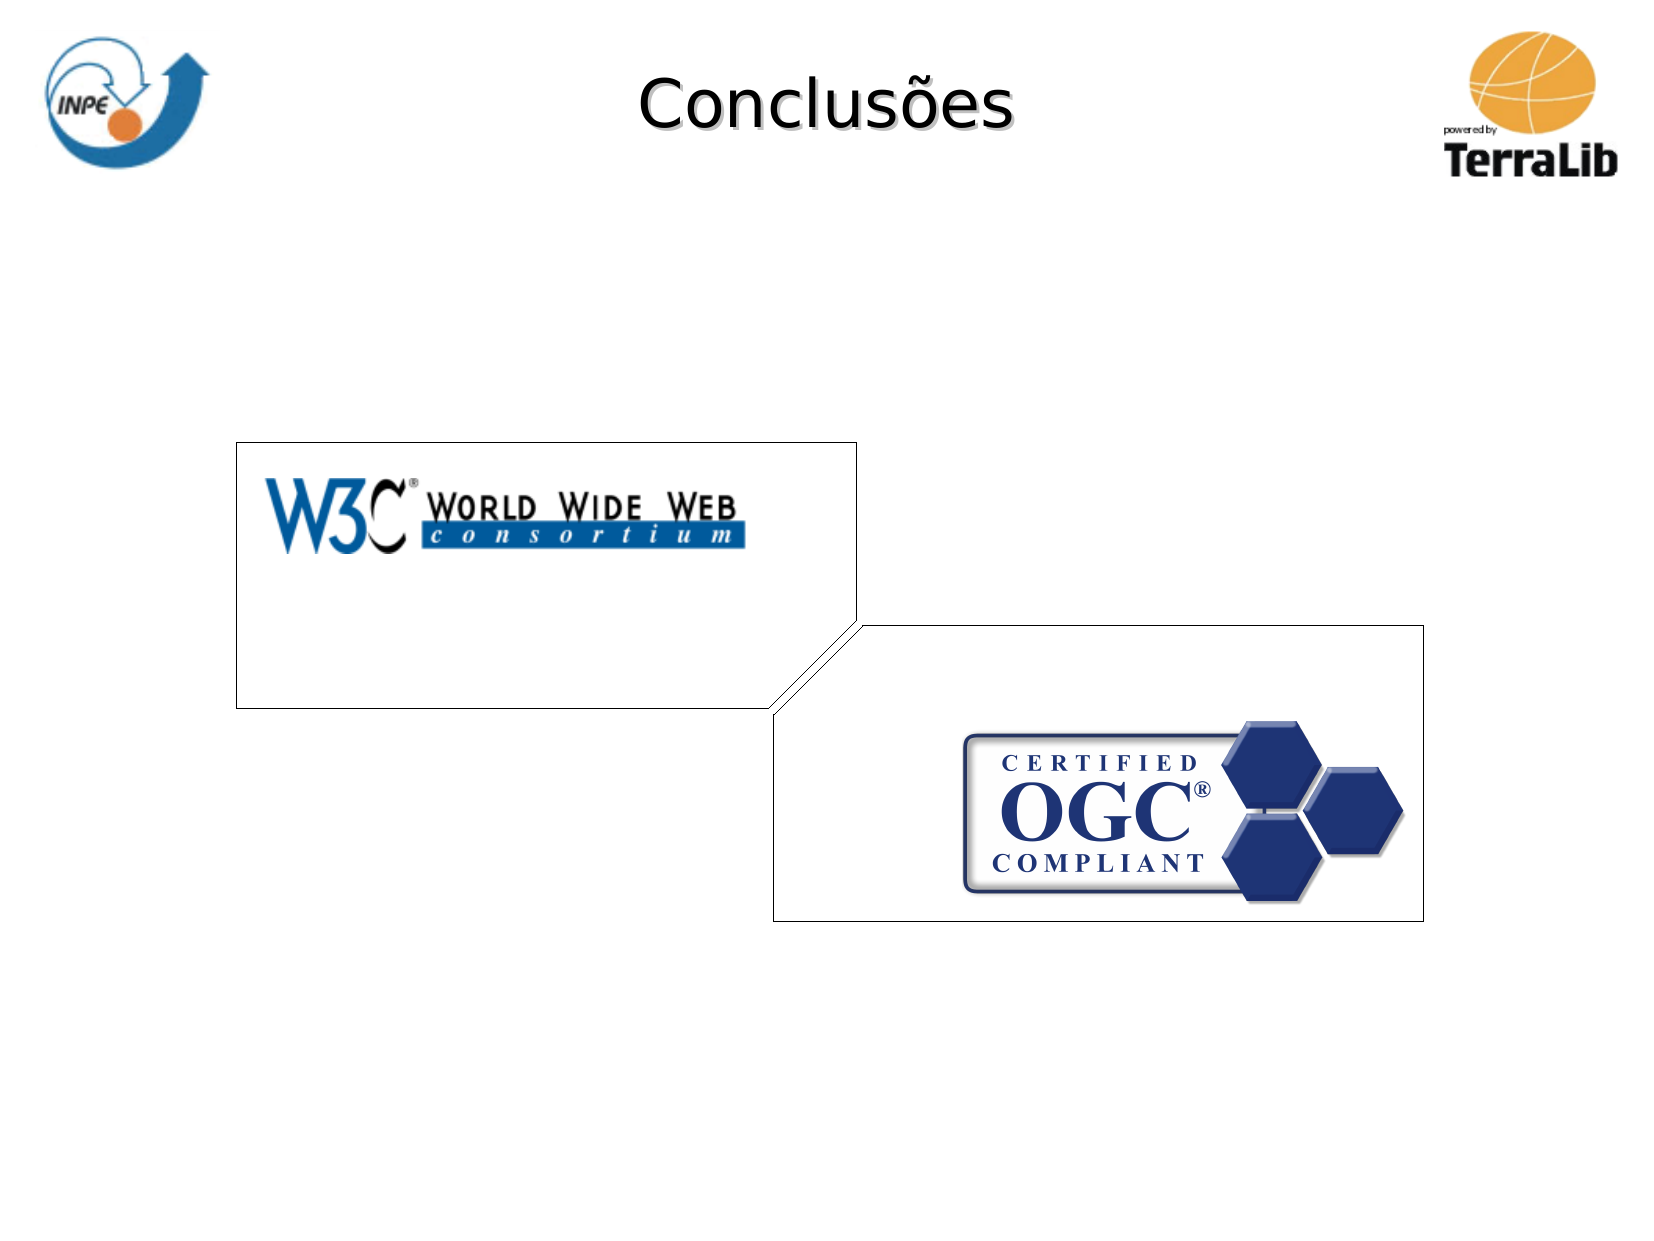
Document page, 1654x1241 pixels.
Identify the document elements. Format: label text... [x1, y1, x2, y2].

title Conclusões [206, 33, 1447, 176]
picture [259, 478, 752, 554]
picture [962, 720, 1406, 906]
picture [1443, 29, 1619, 178]
picture [35, 29, 220, 178]
